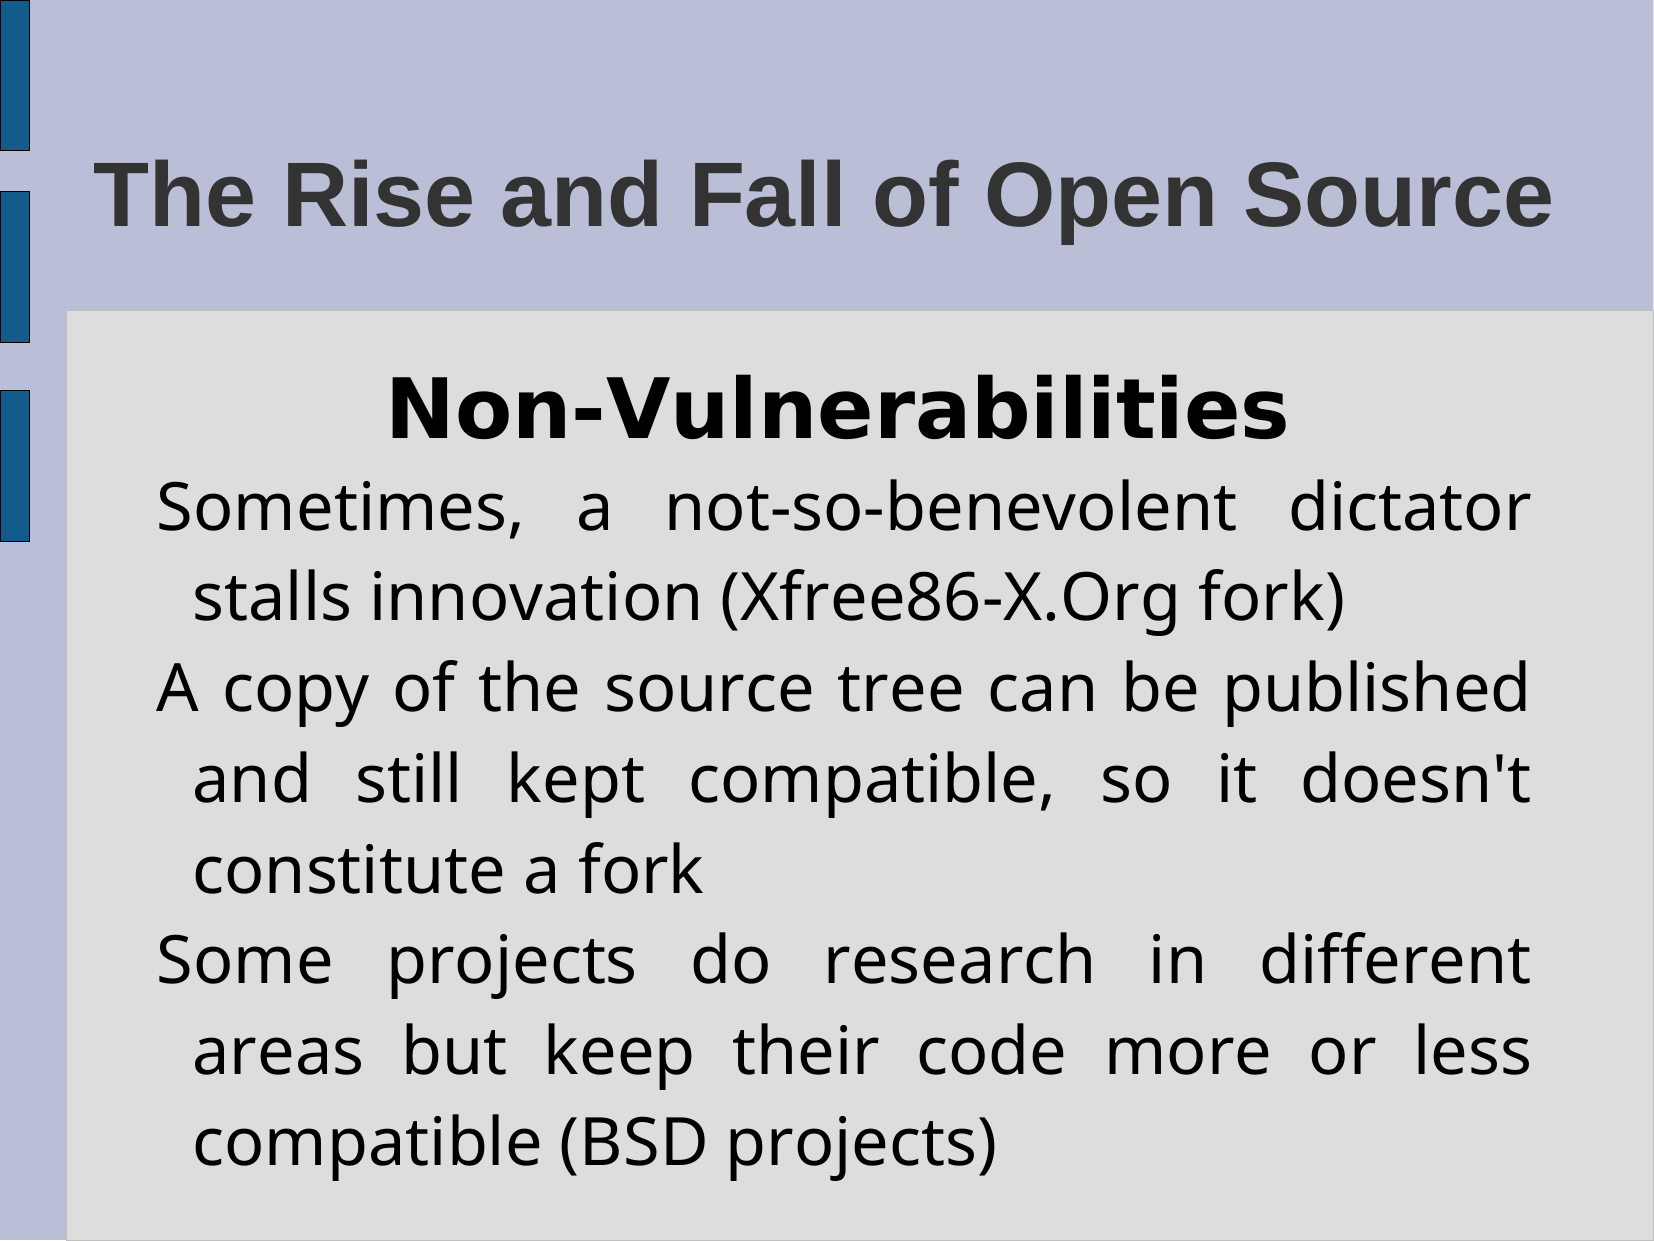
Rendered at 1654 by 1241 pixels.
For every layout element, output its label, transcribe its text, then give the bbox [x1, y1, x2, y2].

subtitle Sometimes, a not-so-benevolent dictator stalls innovation (Xfree86-X.Org fork) A copy of the source tree can be published and still kept compatible, so it doesn't constitute a fork Some projects do research in different areas but keep their code more or less compatible (BSD projects) [121, 499, 1534, 1144]
text_box Non-Vulnerabilities [101, 354, 1576, 488]
title The Rise and Fall of Open Source [37, 98, 1613, 291]
